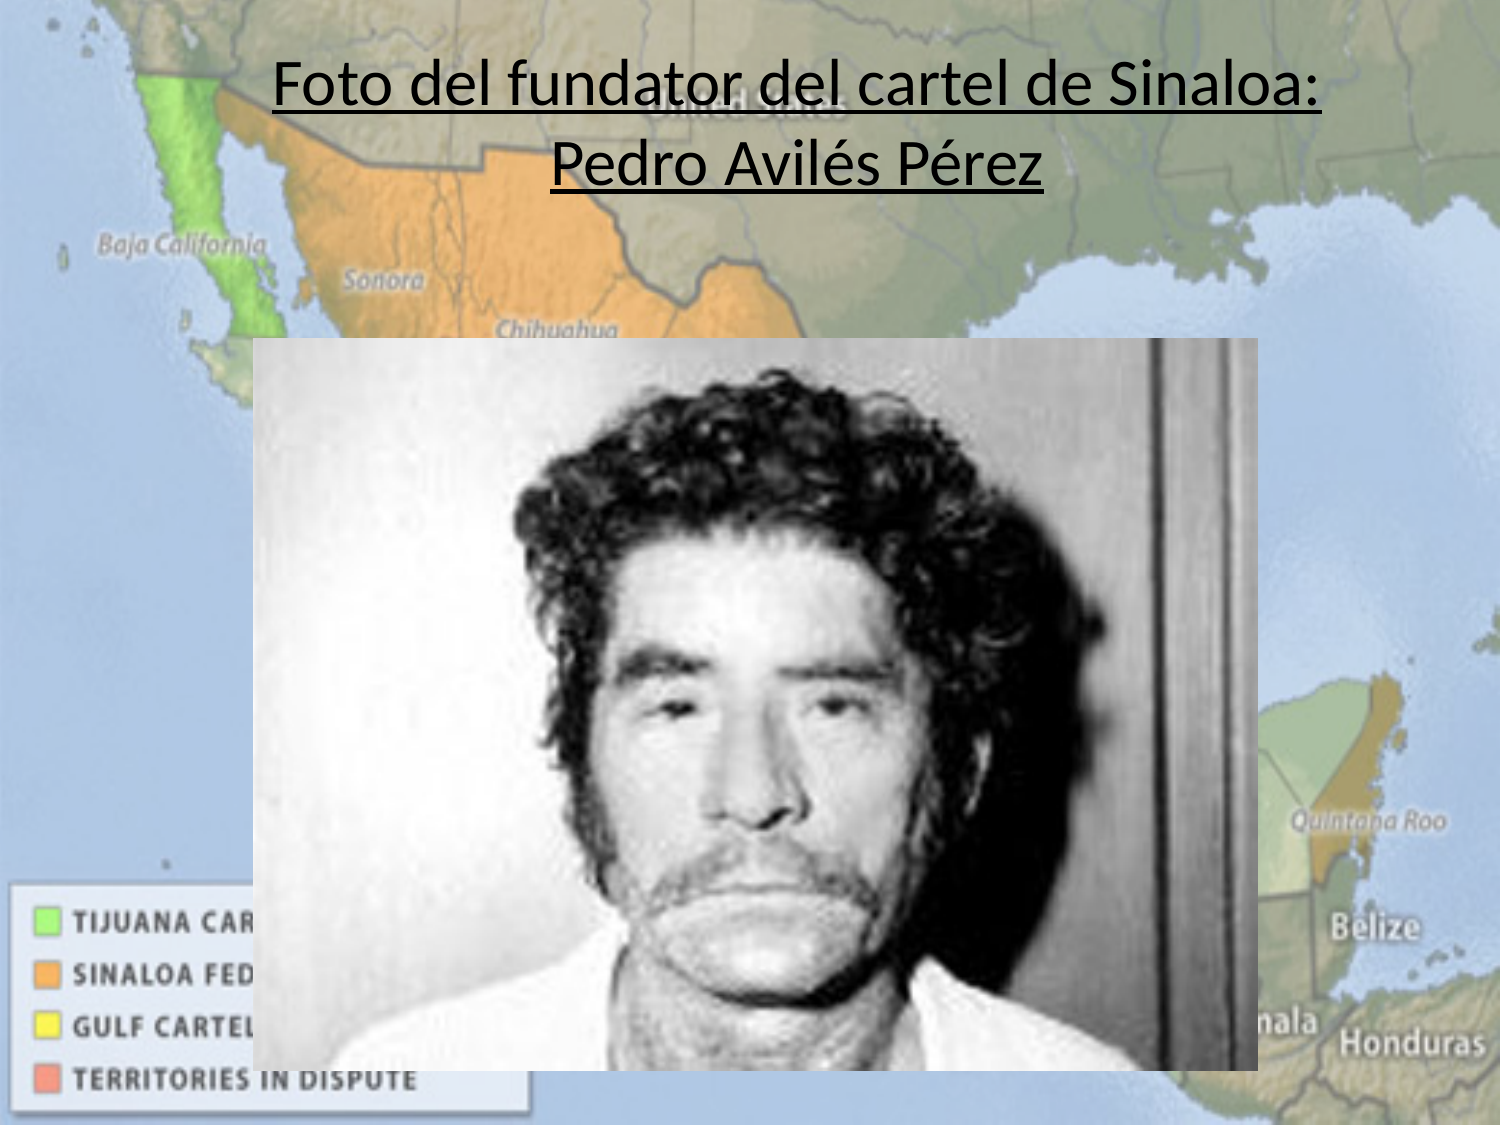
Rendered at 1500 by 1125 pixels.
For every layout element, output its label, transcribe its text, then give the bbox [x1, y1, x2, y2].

picture [253, 338, 1258, 1071]
text_box Foto del fundator del cartel de Sinaloa: Pedro Avilés Pérez [206, 30, 1388, 208]
